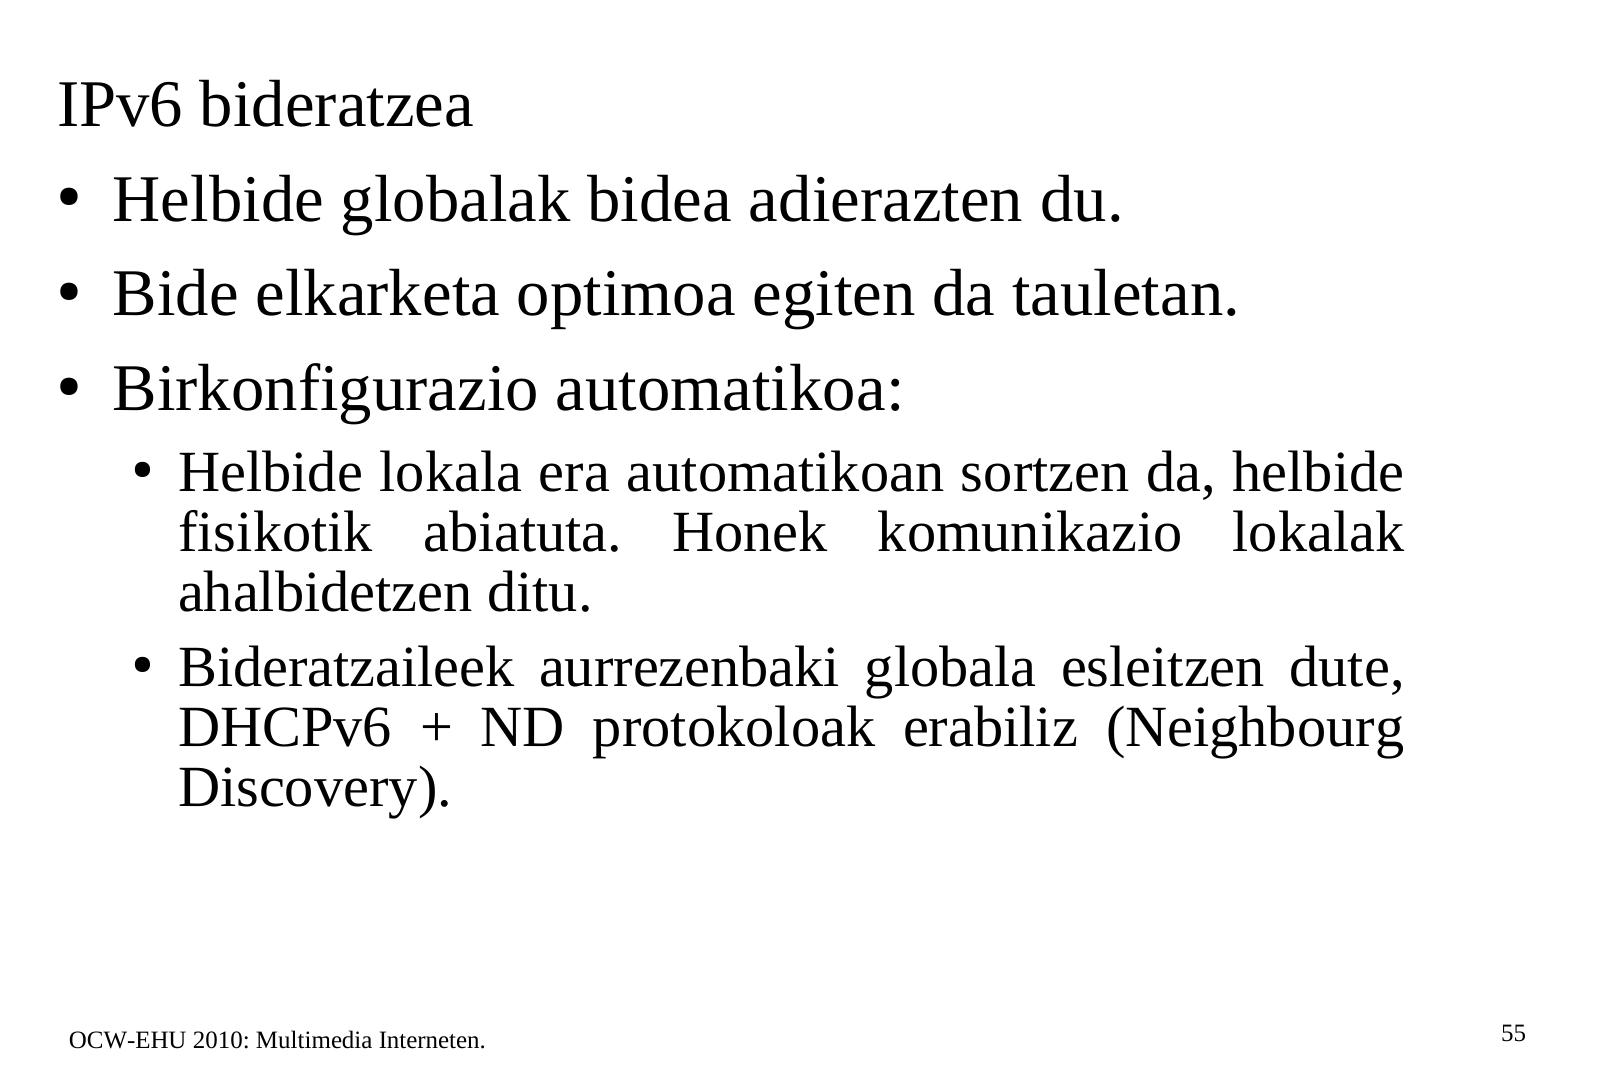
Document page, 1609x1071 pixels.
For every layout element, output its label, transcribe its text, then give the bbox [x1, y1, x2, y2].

list IPv6 bideratzea Helbide globalak bidea adierazten du. Bide elkarketa optimoa egiten da tauletan. Birkonfigurazio automatikoa: Helbide lokala era automatikoan sortzen da, helbide fisikotik abiatuta. Honek komunikazio lokalak ahalbidetzen ditu. Bideratzaileek aurrezenbaki globala esleitzen dute, DHCPv6 + ND protokoloak erabiliz (Neighbourg Discovery). [41, 59, 1555, 999]
